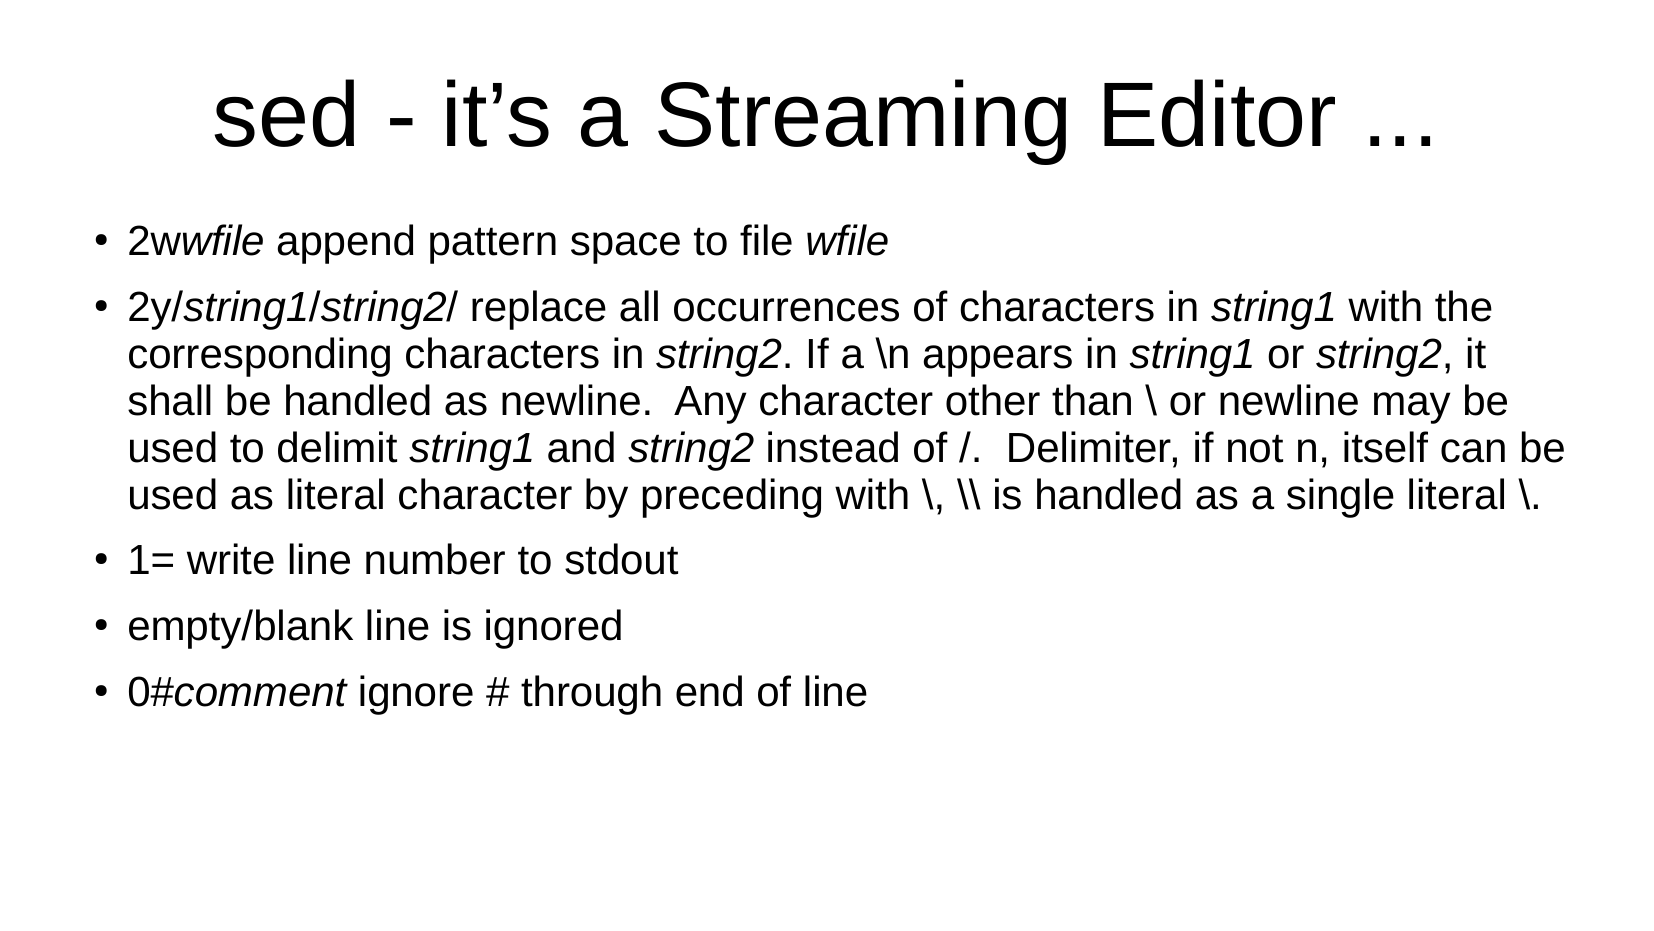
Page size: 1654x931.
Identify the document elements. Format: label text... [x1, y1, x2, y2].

title sed - it’s a Streaming Editor ... [82, 37, 1571, 193]
list 2wwfile append pattern space to file wfile 2y/string1/string2/ replace all occurrences of characters in string1 with the corresponding characters in string2. If a \n appears in string1 or string2, it shall be handled as newline. Any character other than \ or newline may be used to delimit string1 and string2 instead of /. Delimiter, if not n, itself can be used as literal character by preceding with \, \\ is handled as a single literal \. 1= write line number to stdout empty/blank line is ignored 0#comment ignore # through end of line [82, 217, 1571, 758]
